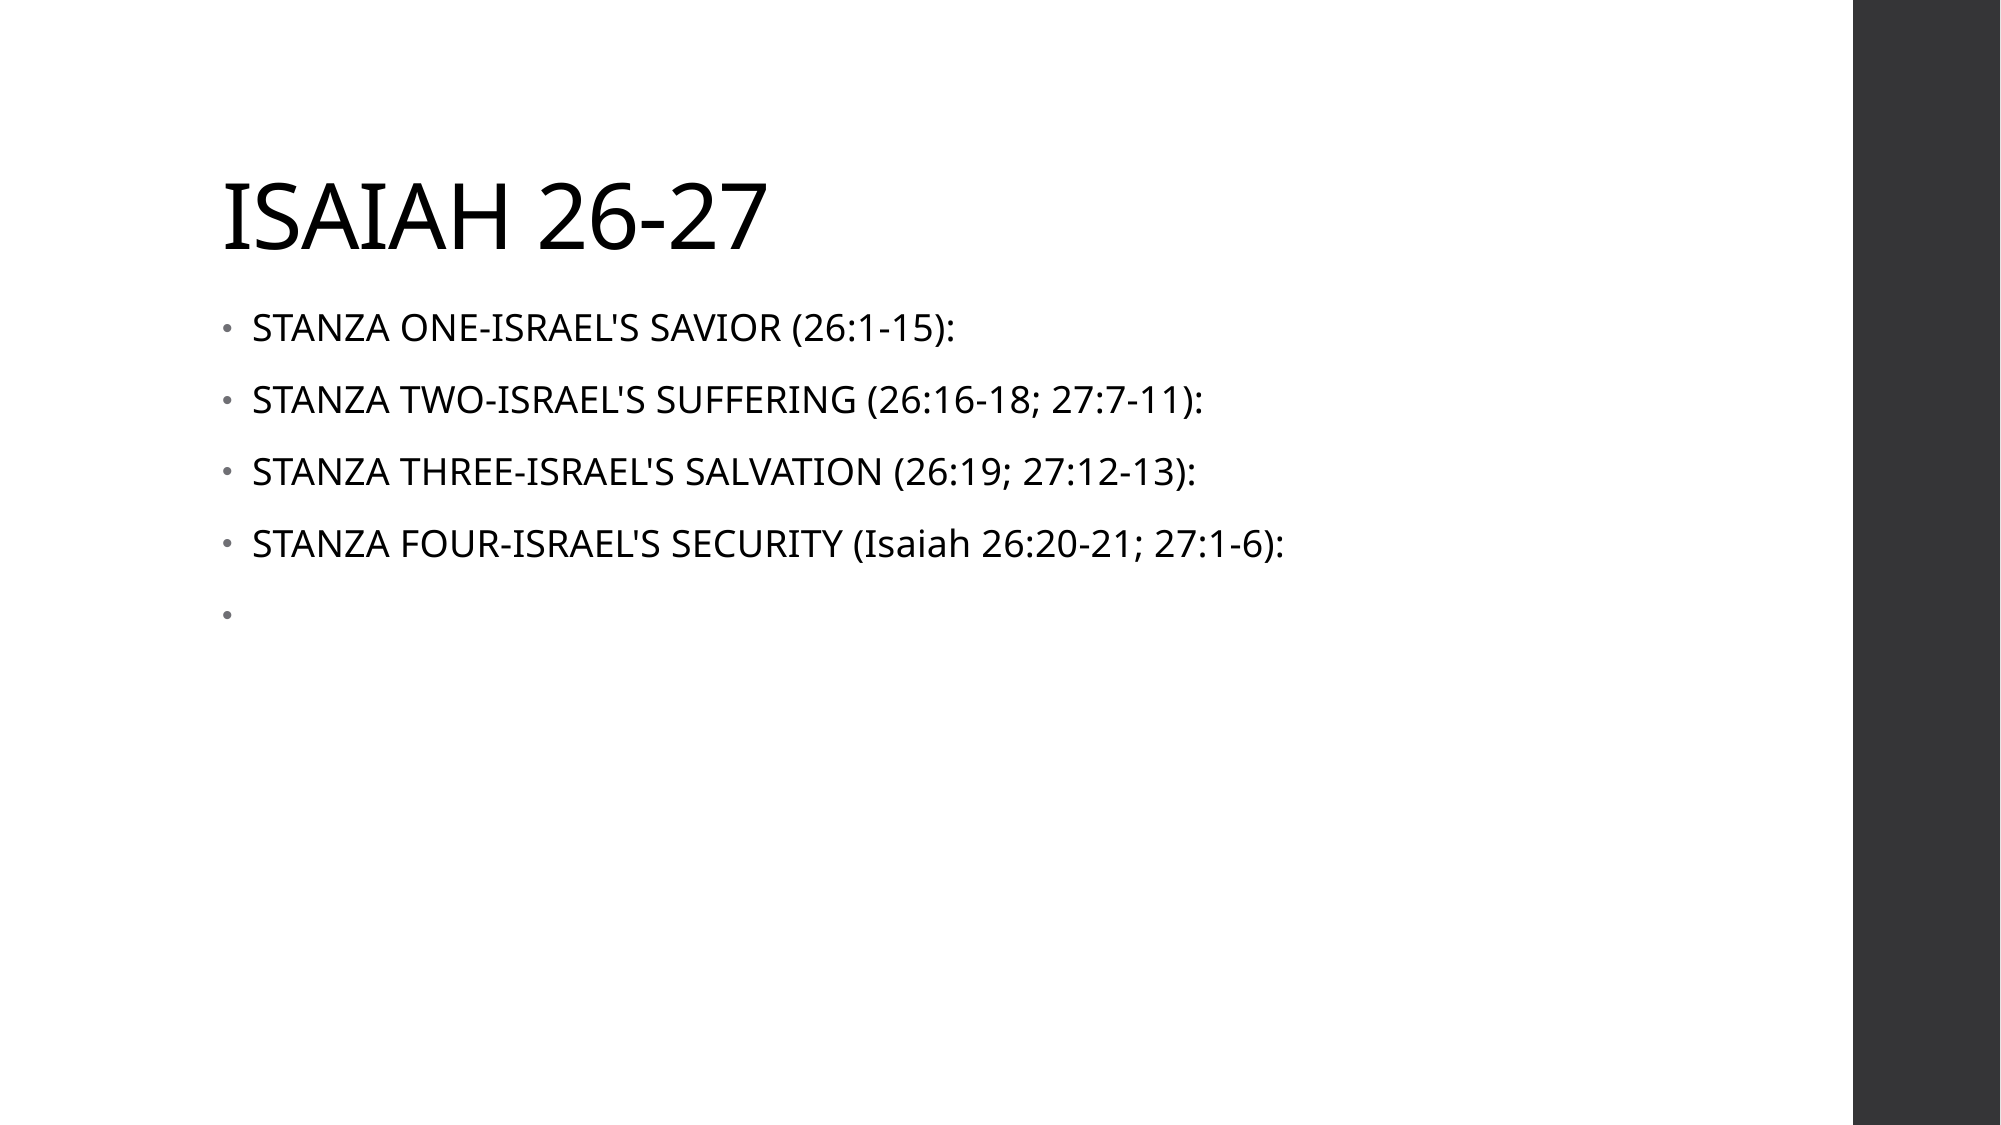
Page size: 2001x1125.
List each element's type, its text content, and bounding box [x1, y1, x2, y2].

title ISAIAH 26-27 [206, 60, 1797, 278]
list STANZA ONE-ISRAEL'S SAVIOR (26:1-15): STANZA TWO-ISRAEL'S SUFFERING (26:16-18; 27:7-11): STANZA THREE-ISRAEL'S SALVATION (26:19; 27:12-13): STANZA FOUR-ISRAEL'S SECURITY (Isaiah 26:20-21; 27:1-6): [206, 299, 1617, 1014]
